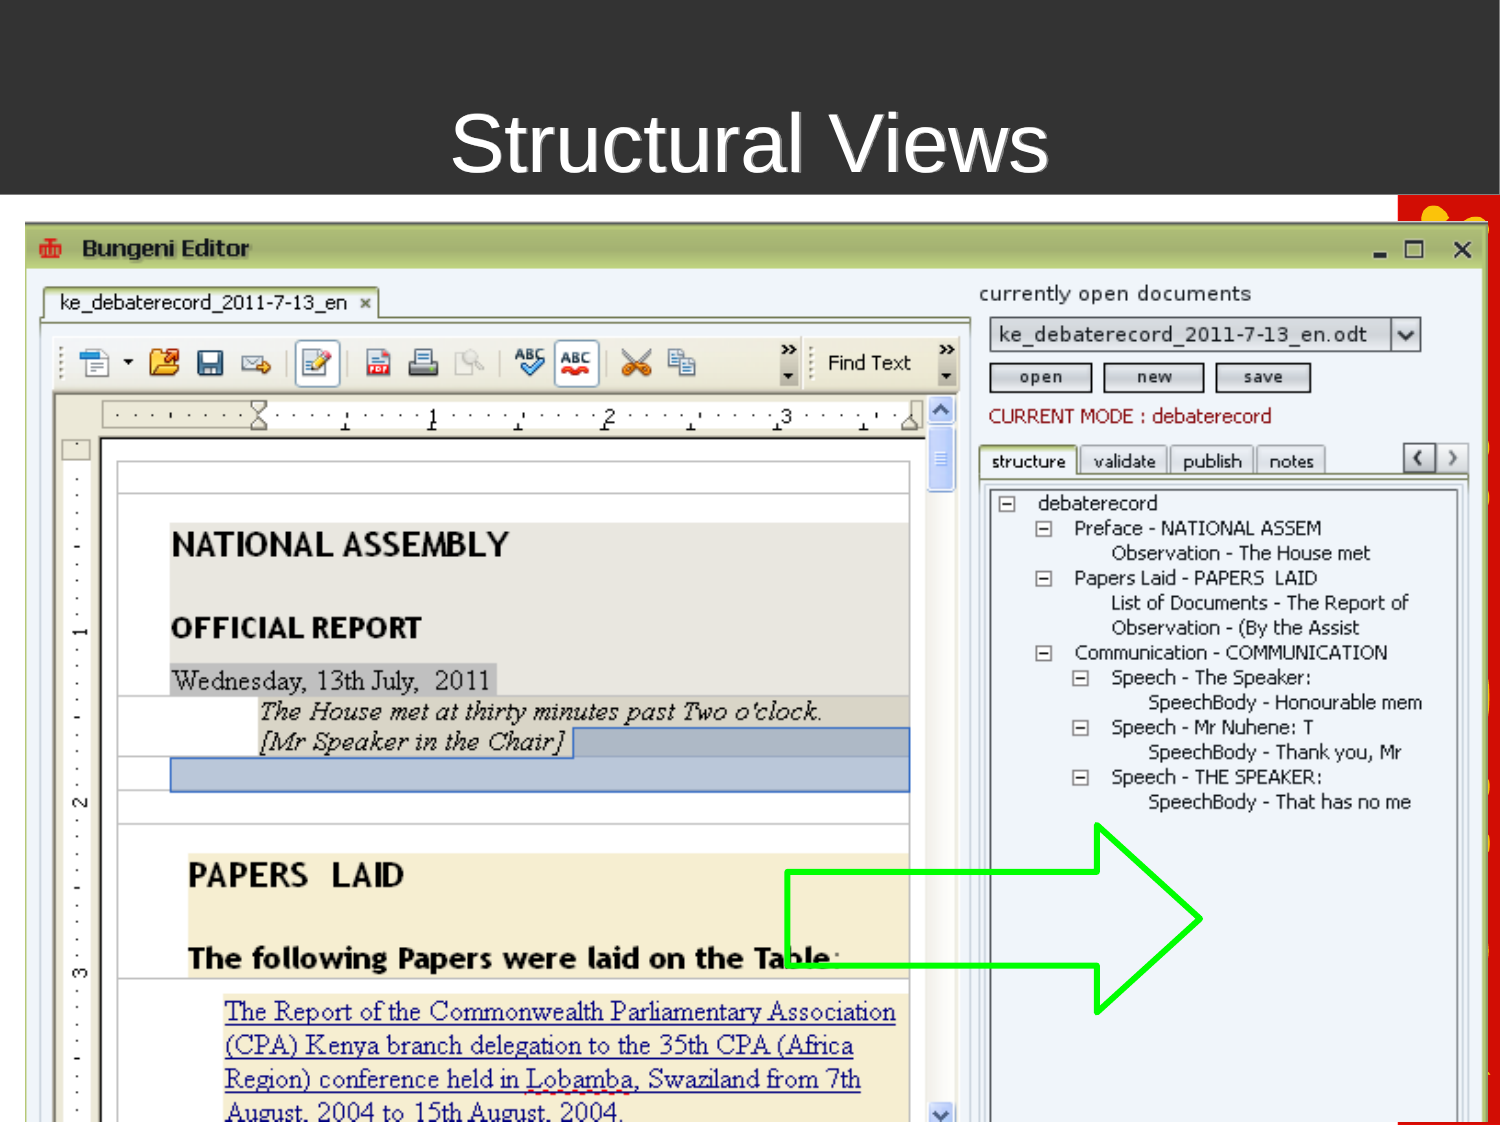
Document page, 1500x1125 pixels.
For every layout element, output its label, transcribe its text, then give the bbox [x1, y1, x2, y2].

title Structural Views [75, 21, 1426, 221]
picture [25, 195, 1500, 1125]
text_box [787, 824, 1201, 1013]
